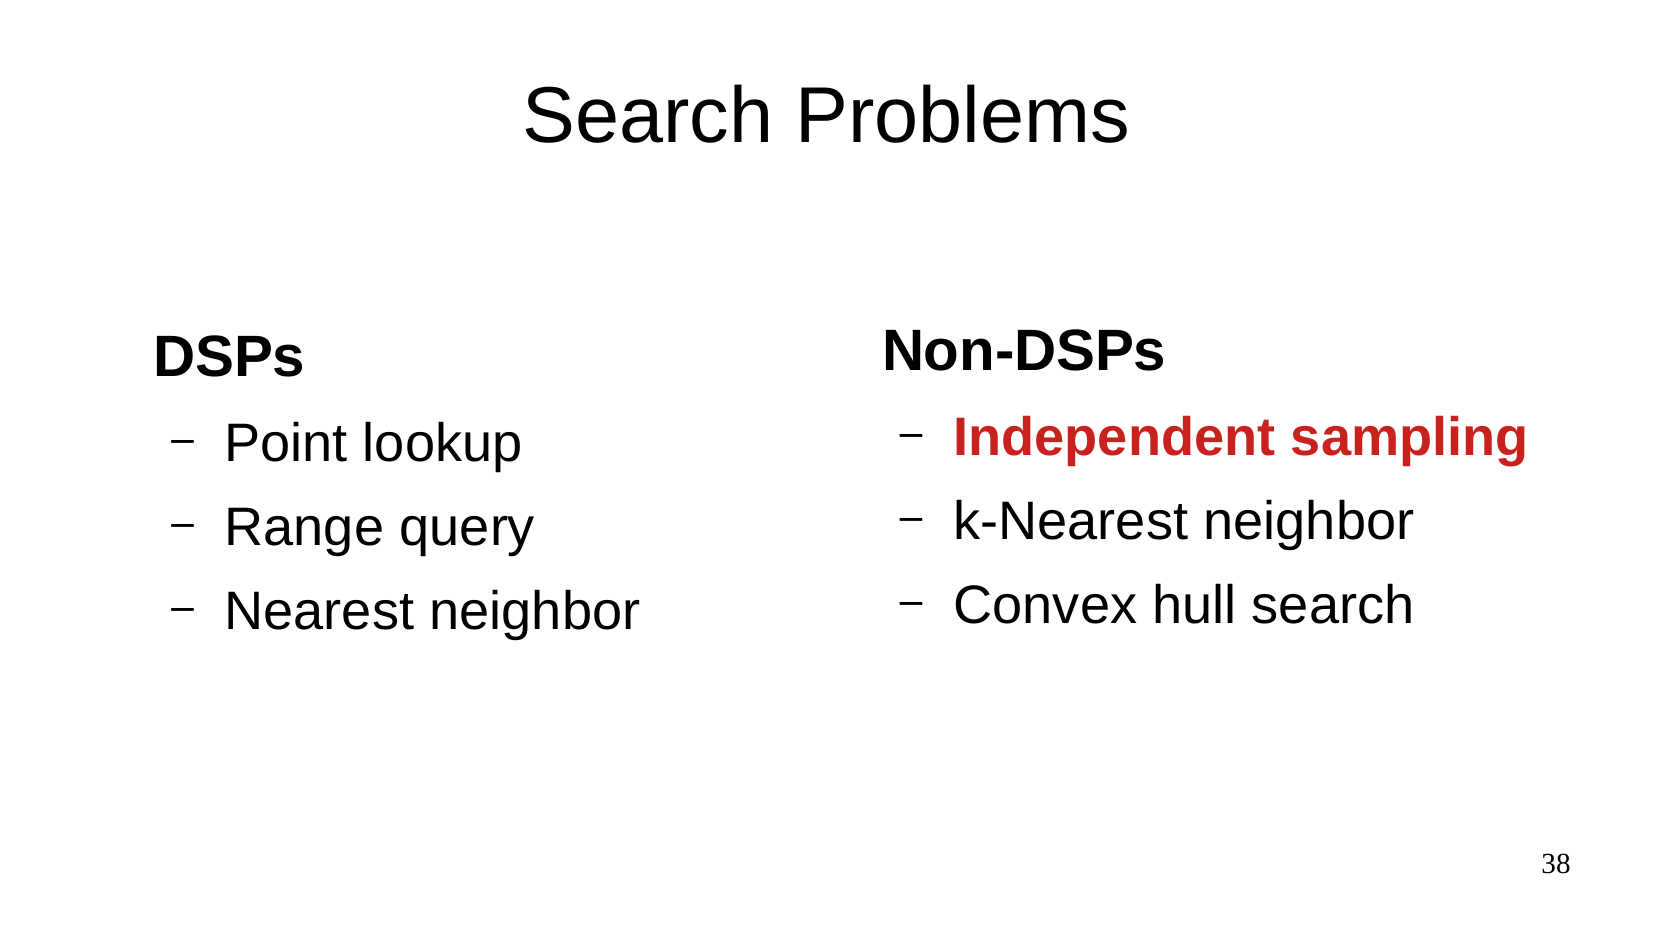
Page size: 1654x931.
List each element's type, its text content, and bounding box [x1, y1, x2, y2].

title Search Problems [82, 37, 1571, 193]
list Non-DSPs Independent sampling k-Nearest neighbor Convex hull search [811, 318, 1651, 858]
list DSPs Point lookup Range query Nearest neighbor [82, 323, 809, 864]
